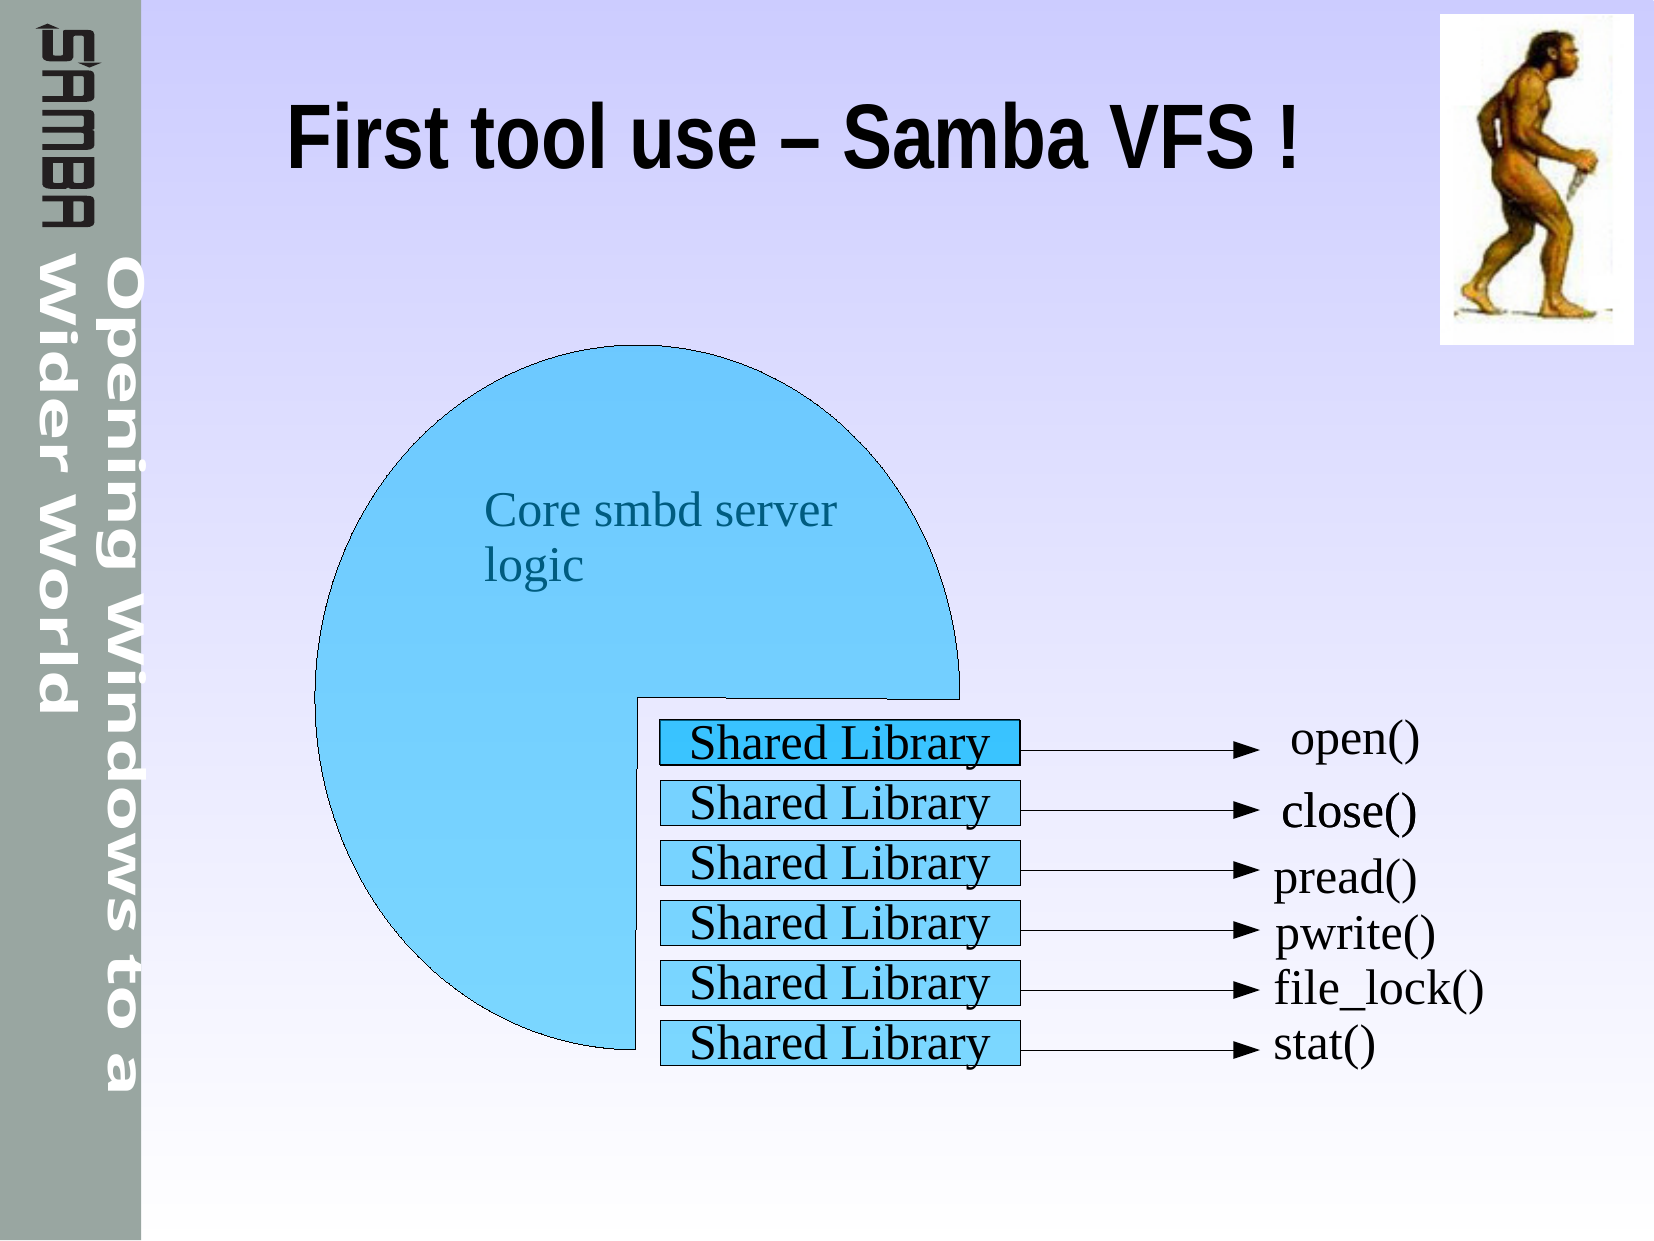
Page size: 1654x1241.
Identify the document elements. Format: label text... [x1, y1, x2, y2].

text_box pwrite() [1275, 904, 1437, 961]
text_box pread() [1273, 849, 1419, 905]
text_box file_lock() [1273, 960, 1486, 1016]
title First tool use – Samba VFS ! [173, 31, 1417, 239]
picture [1440, 14, 1634, 345]
text_box close() [1281, 782, 1418, 838]
text_box Shared Library [660, 900, 1021, 946]
text_box Shared Library [660, 780, 1021, 826]
text_box open() [1290, 709, 1421, 766]
text_box Shared Library [659, 719, 1020, 765]
text_box [976, 751, 1021, 766]
text_box [314, 345, 960, 1050]
text_box Shared Library [660, 1020, 1021, 1066]
text_box Shared Library [660, 960, 1021, 1006]
text_box stat() [1273, 1015, 1377, 1071]
text_box Shared Library [660, 840, 1021, 886]
